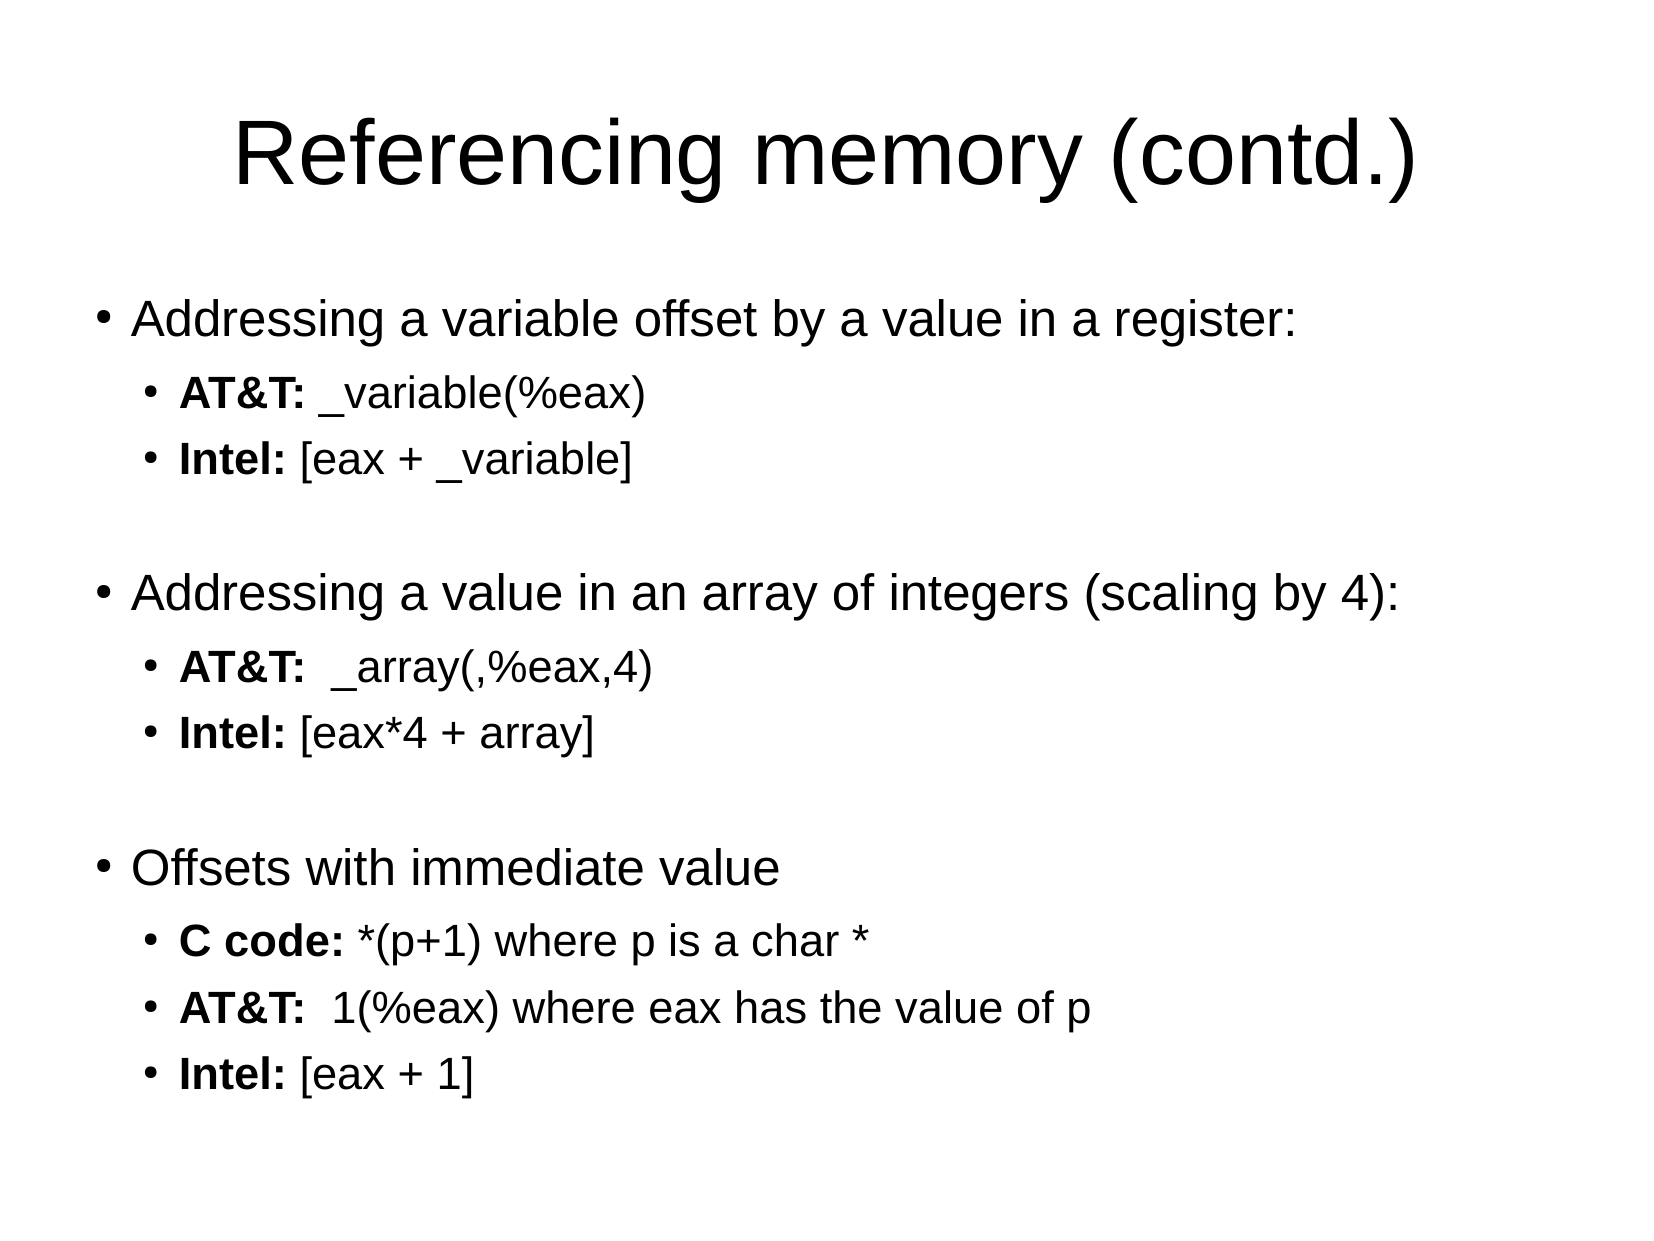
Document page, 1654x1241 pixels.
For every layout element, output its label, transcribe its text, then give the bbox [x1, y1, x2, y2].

list Addressing a variable offset by a value in a register: AT&T: _variable(%eax) Intel: [eax + _variable] Addressing a value in an array of integers (scaling by 4): AT&T: _array(,%eax,4) Intel: [eax*4 + array] Offsets with immediate value C code: *(p+1) where p is a char * AT&T: 1(%eax) where eax has the value of p Intel: [eax + 1] [82, 290, 1571, 1109]
title Referencing memory (contd.) [82, 49, 1571, 257]
